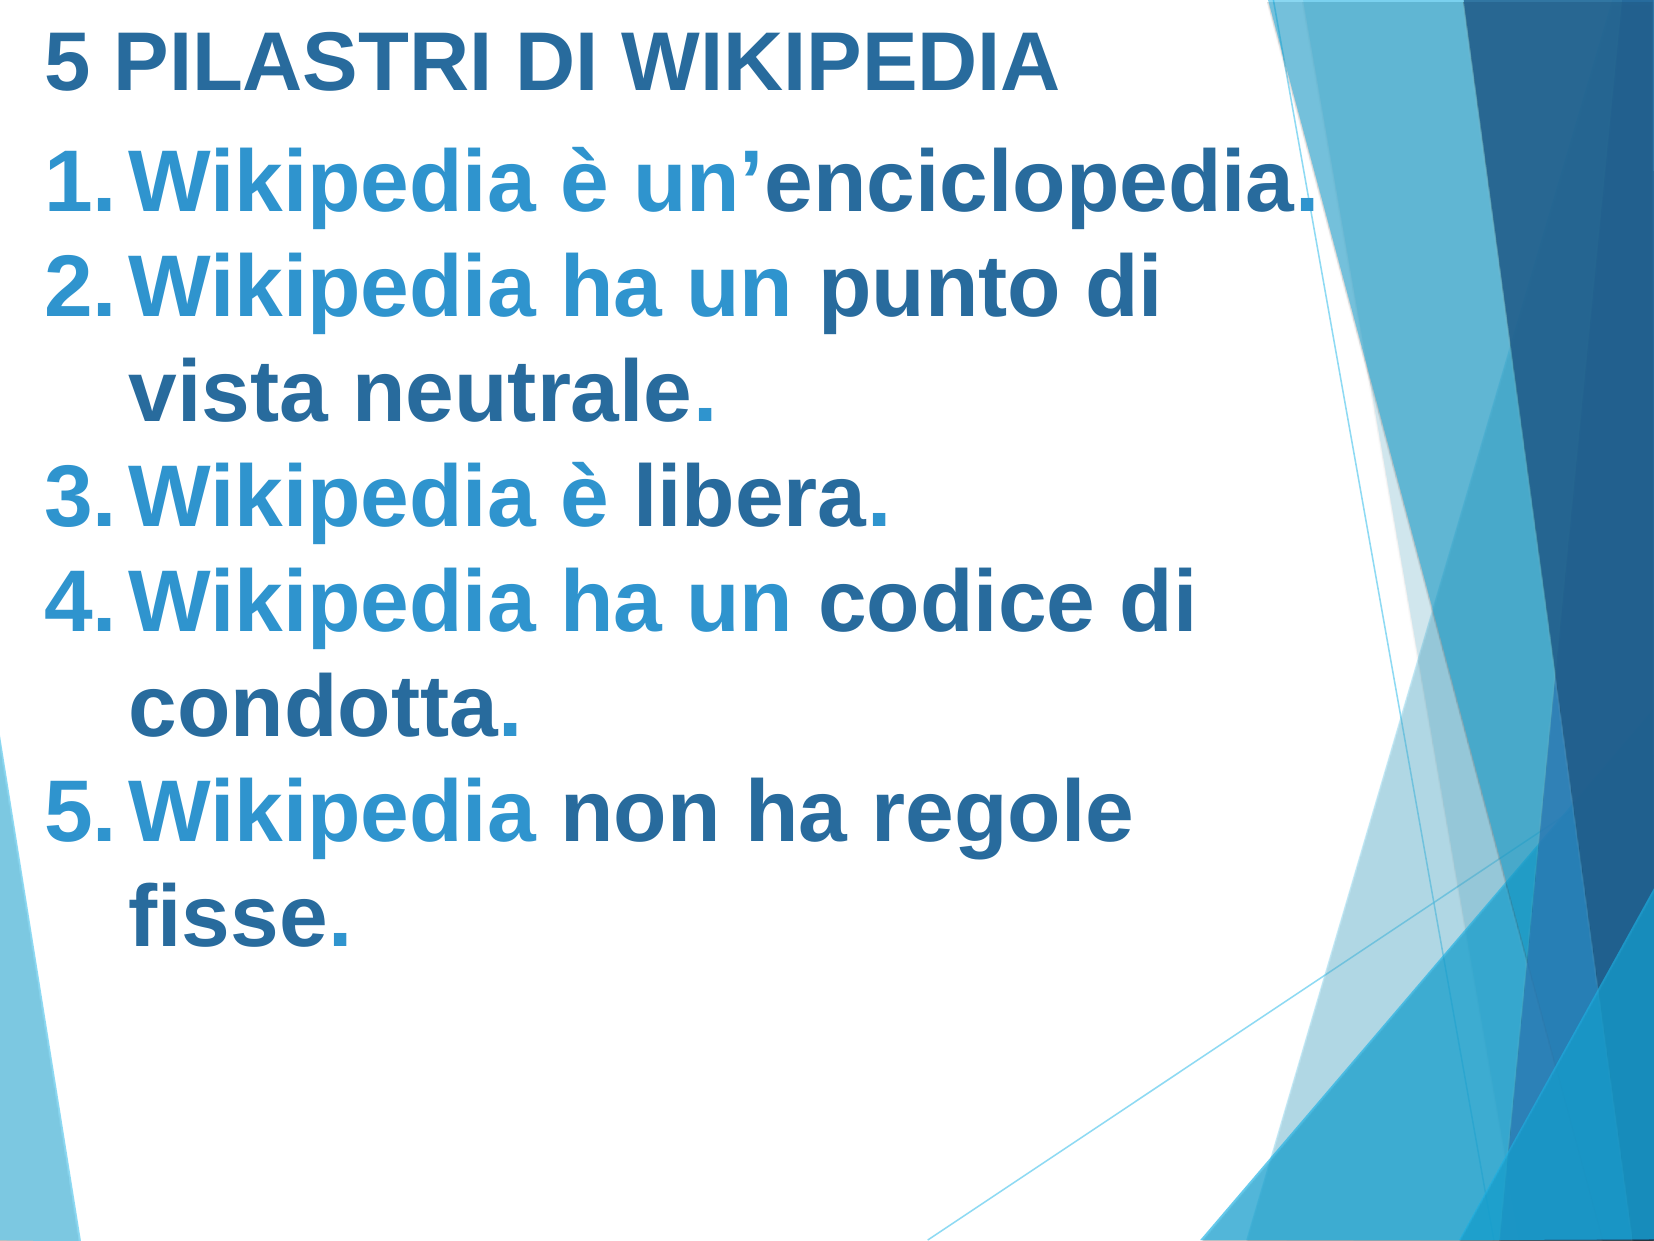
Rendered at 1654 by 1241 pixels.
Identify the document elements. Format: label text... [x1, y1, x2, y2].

text_box Wikipedia è un’enciclopedia. Wikipedia ha un punto di vista neutrale. Wikipedia è libera. Wikipedia ha un codice di condotta. Wikipedia non ha regole fisse. [29, 116, 1398, 971]
text_box 5 PILASTRI DI WIKIPEDIA [29, 0, 1309, 115]
